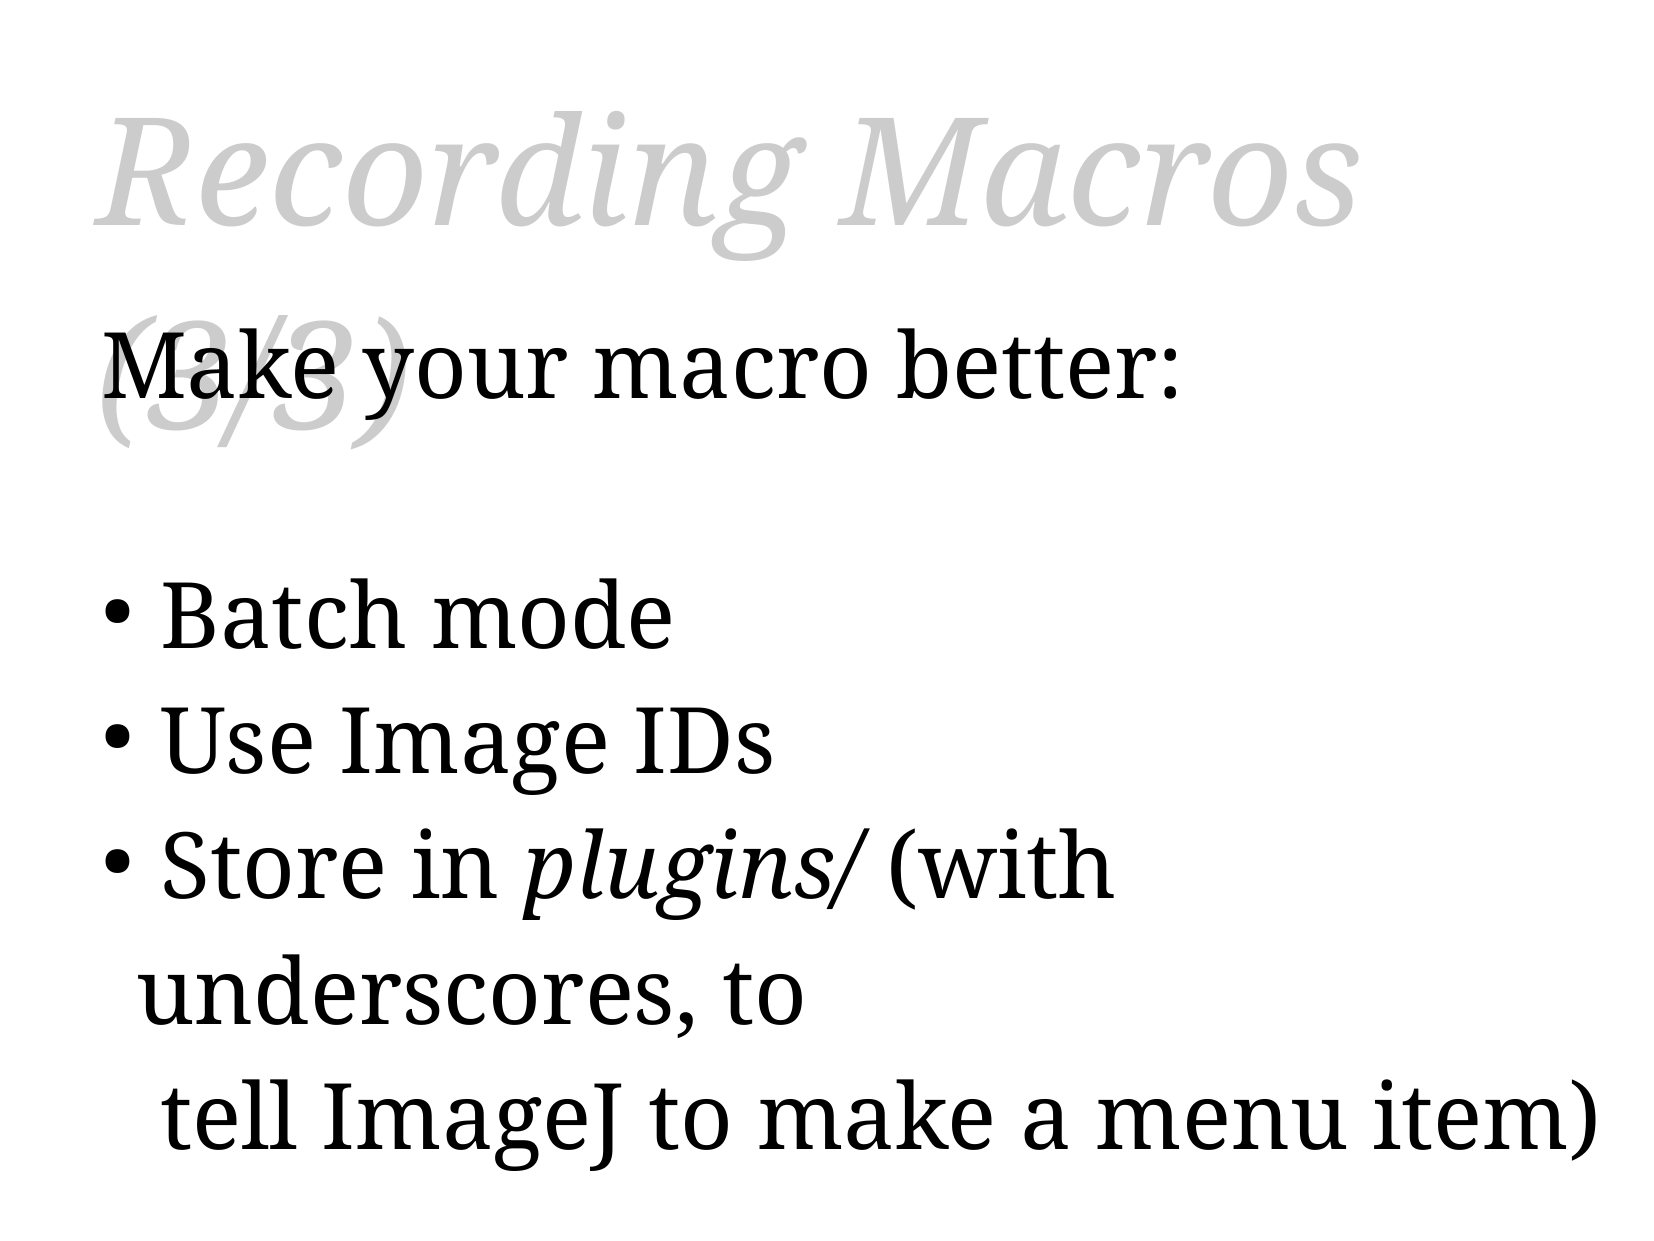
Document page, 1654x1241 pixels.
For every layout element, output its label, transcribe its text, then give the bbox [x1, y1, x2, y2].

text_box Make your macro better: Batch mode Use Image IDs Store in plugins/ (with underscores, to tell ImageJ to make a menu item) [50, 293, 1626, 918]
text_box Recording Macros (3/3) [81, 57, 1654, 239]
